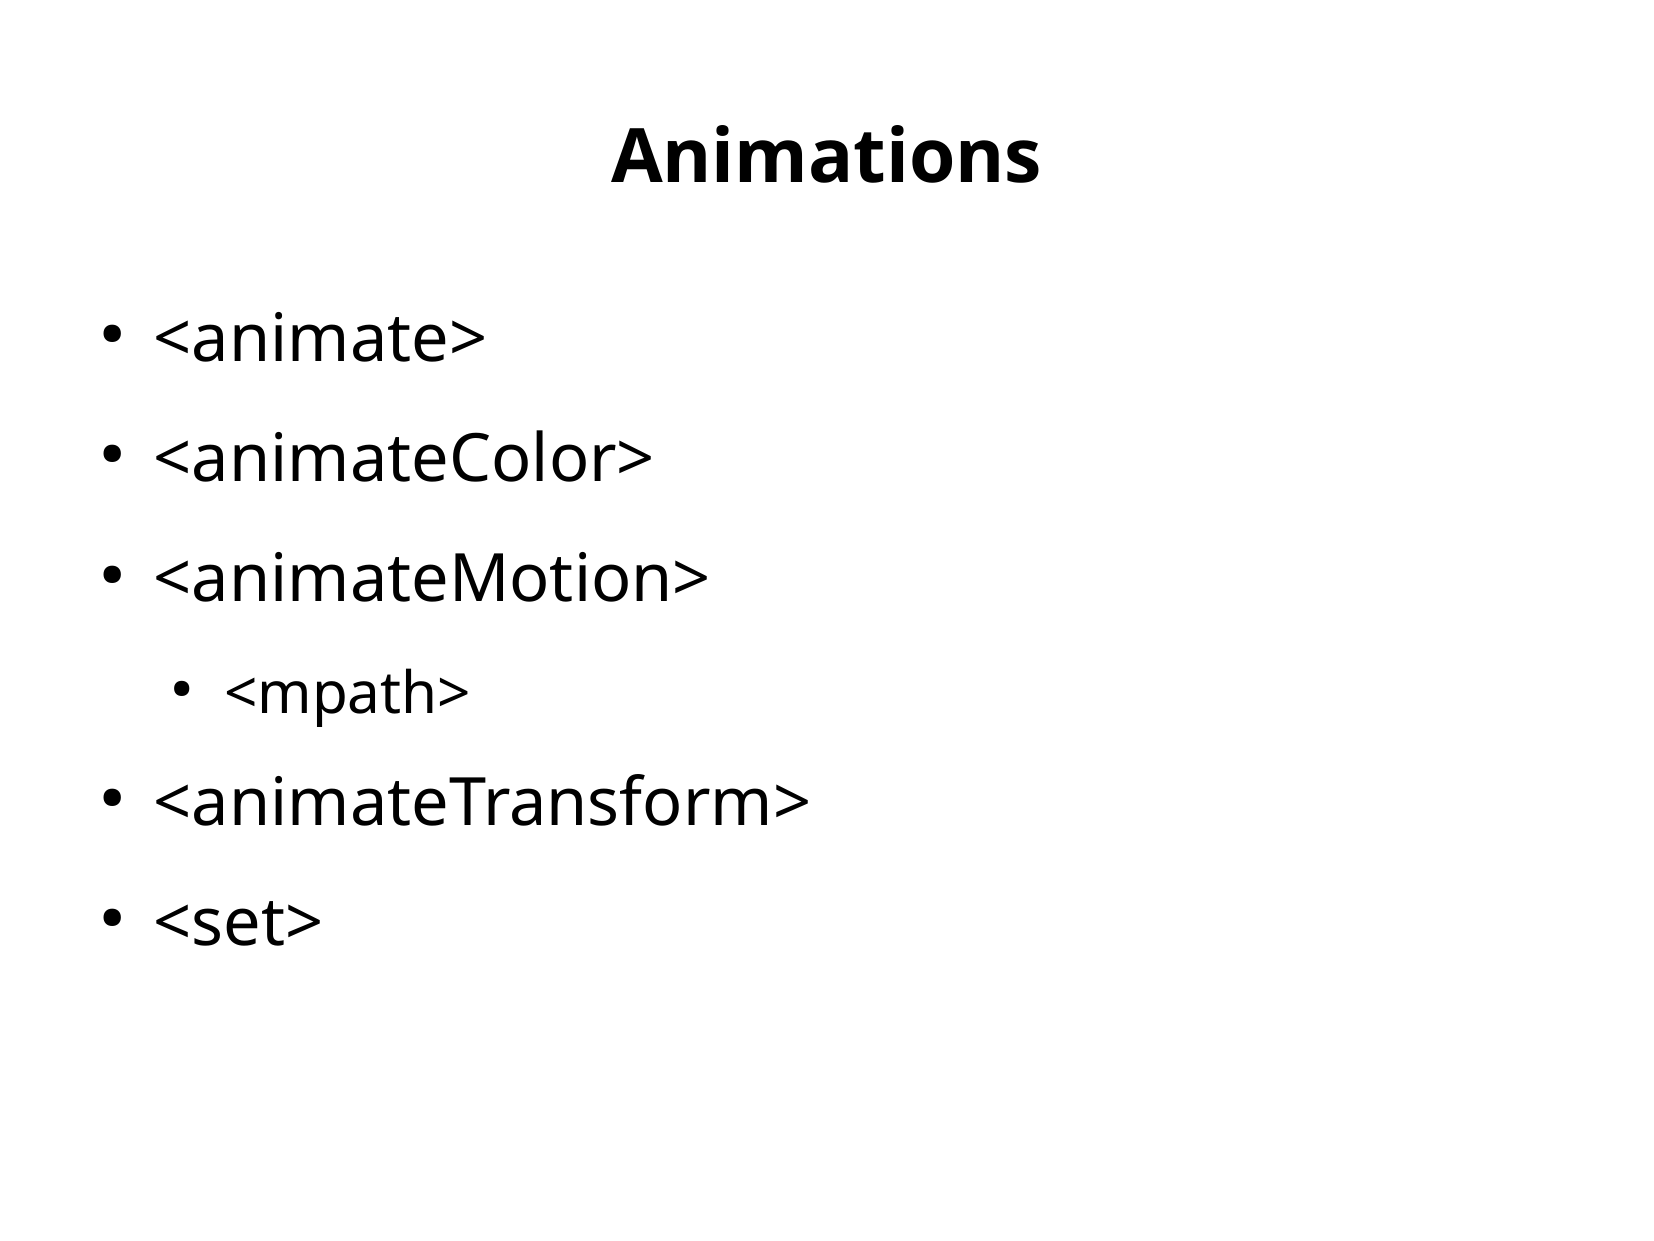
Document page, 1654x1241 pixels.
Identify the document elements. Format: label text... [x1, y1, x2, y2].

title Animations [82, 49, 1571, 257]
list <animate> <animateColor> <animateMotion> <mpath> <animateTransform> <set> [82, 290, 1571, 1109]
